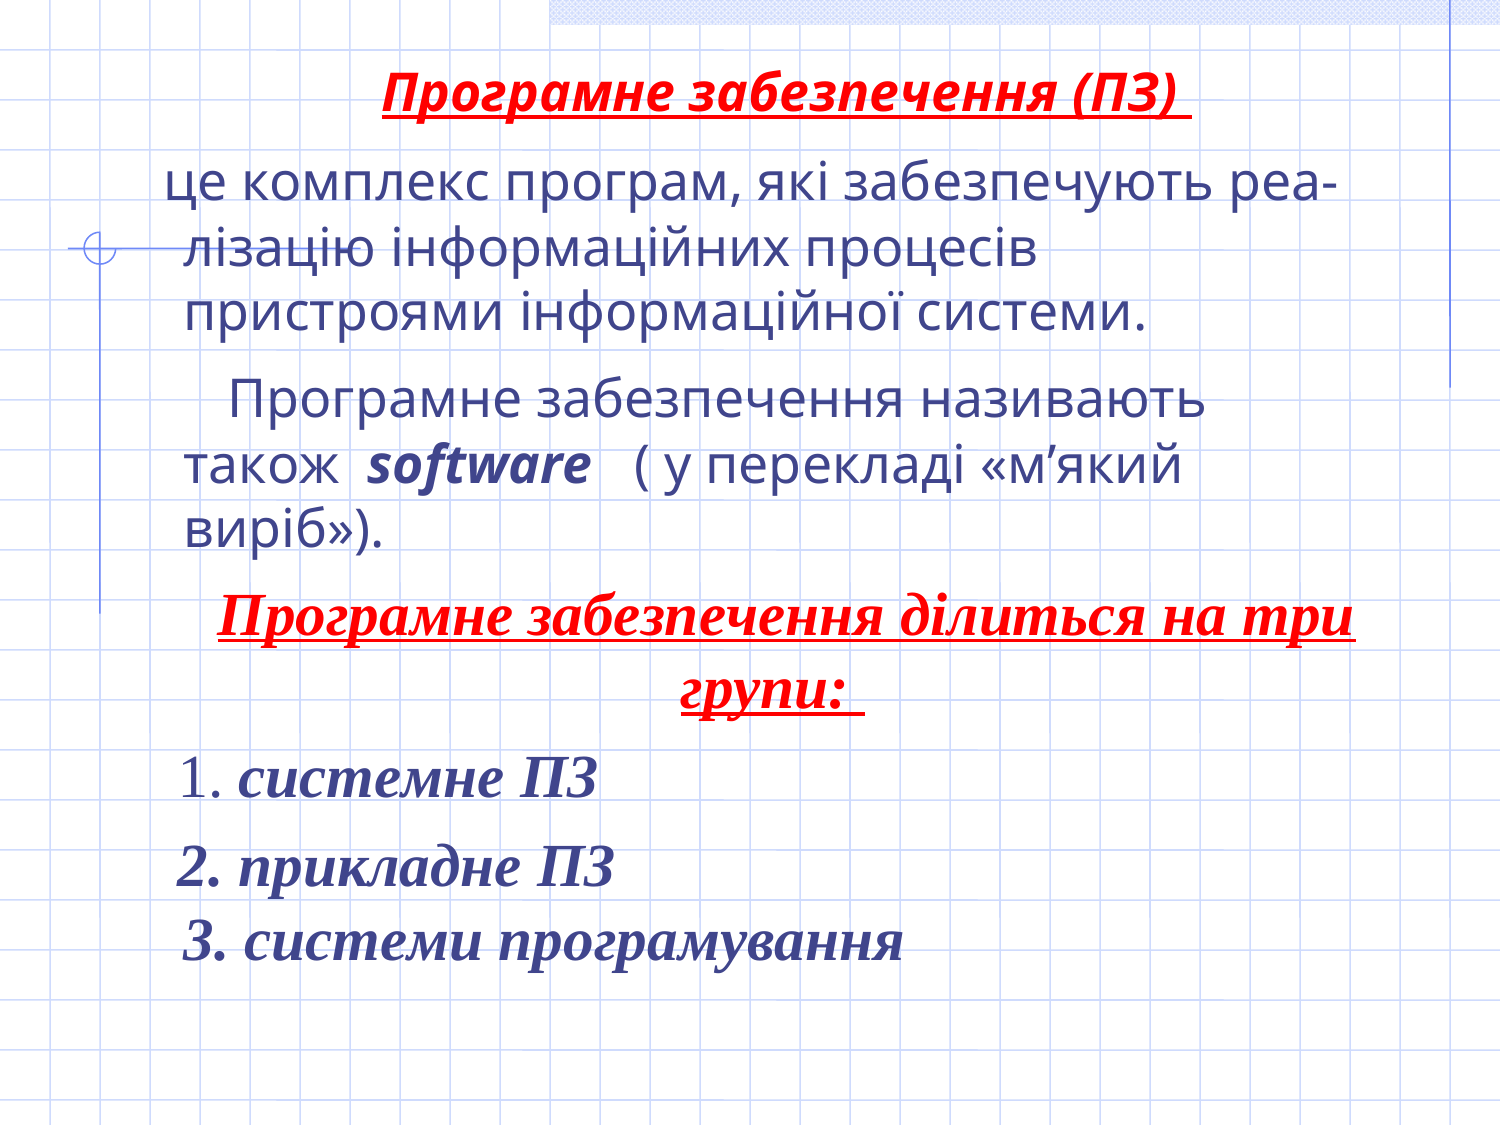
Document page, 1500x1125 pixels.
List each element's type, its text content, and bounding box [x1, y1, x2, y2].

list Програмне забезпечення (ПЗ) це комплекс програм, які забезпечують реа- лізацію інформаційних процесів пристроями інформаційної системи. Програмне забезпечення називають також software ( у перекладі «м’який виріб»). Програмне забезпечення ділиться на три групи: 1. системне ПЗ 2. прикладне ПЗ 3. системи програмування [64, 42, 1378, 1071]
